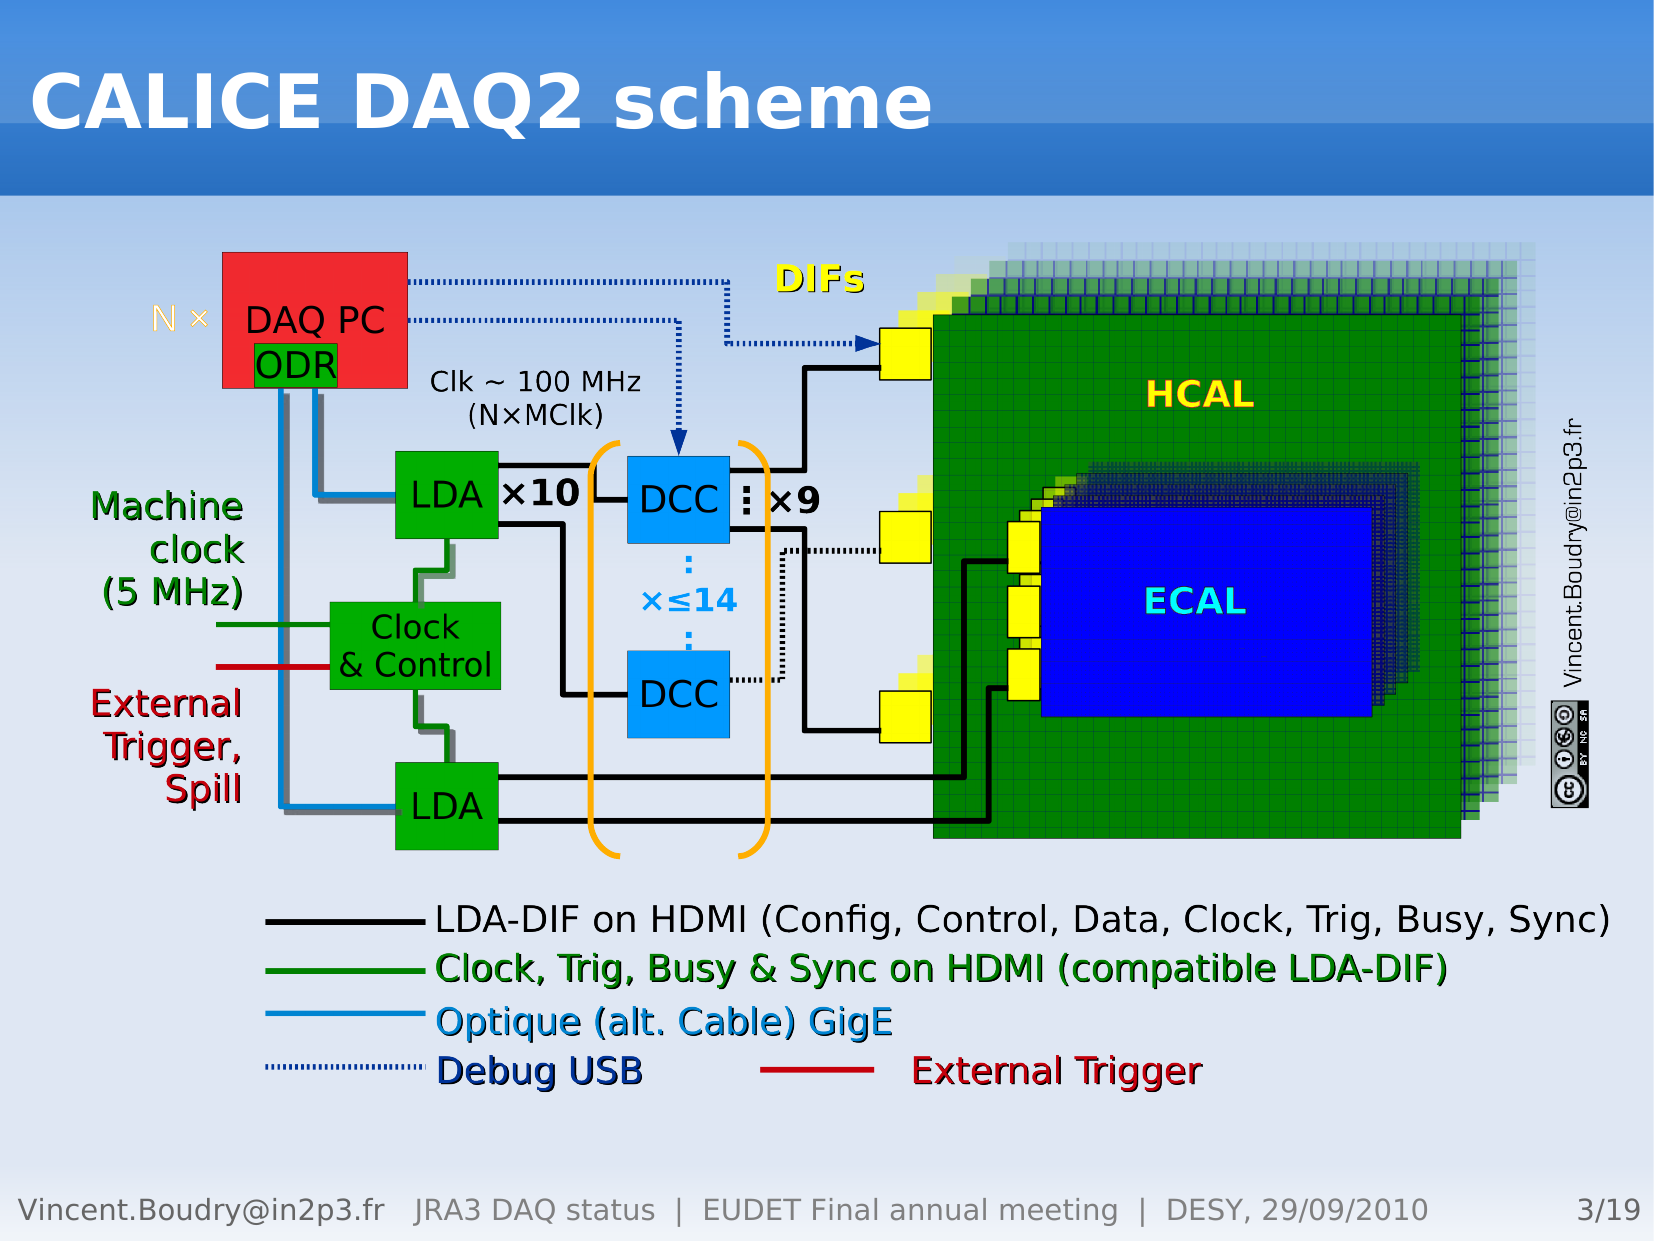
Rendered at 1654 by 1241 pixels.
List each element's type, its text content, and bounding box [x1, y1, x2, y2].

text_box N × [135, 289, 226, 347]
picture [0, 0, 1654, 1241]
title CALICE DAQ2 scheme [29, 0, 1654, 207]
